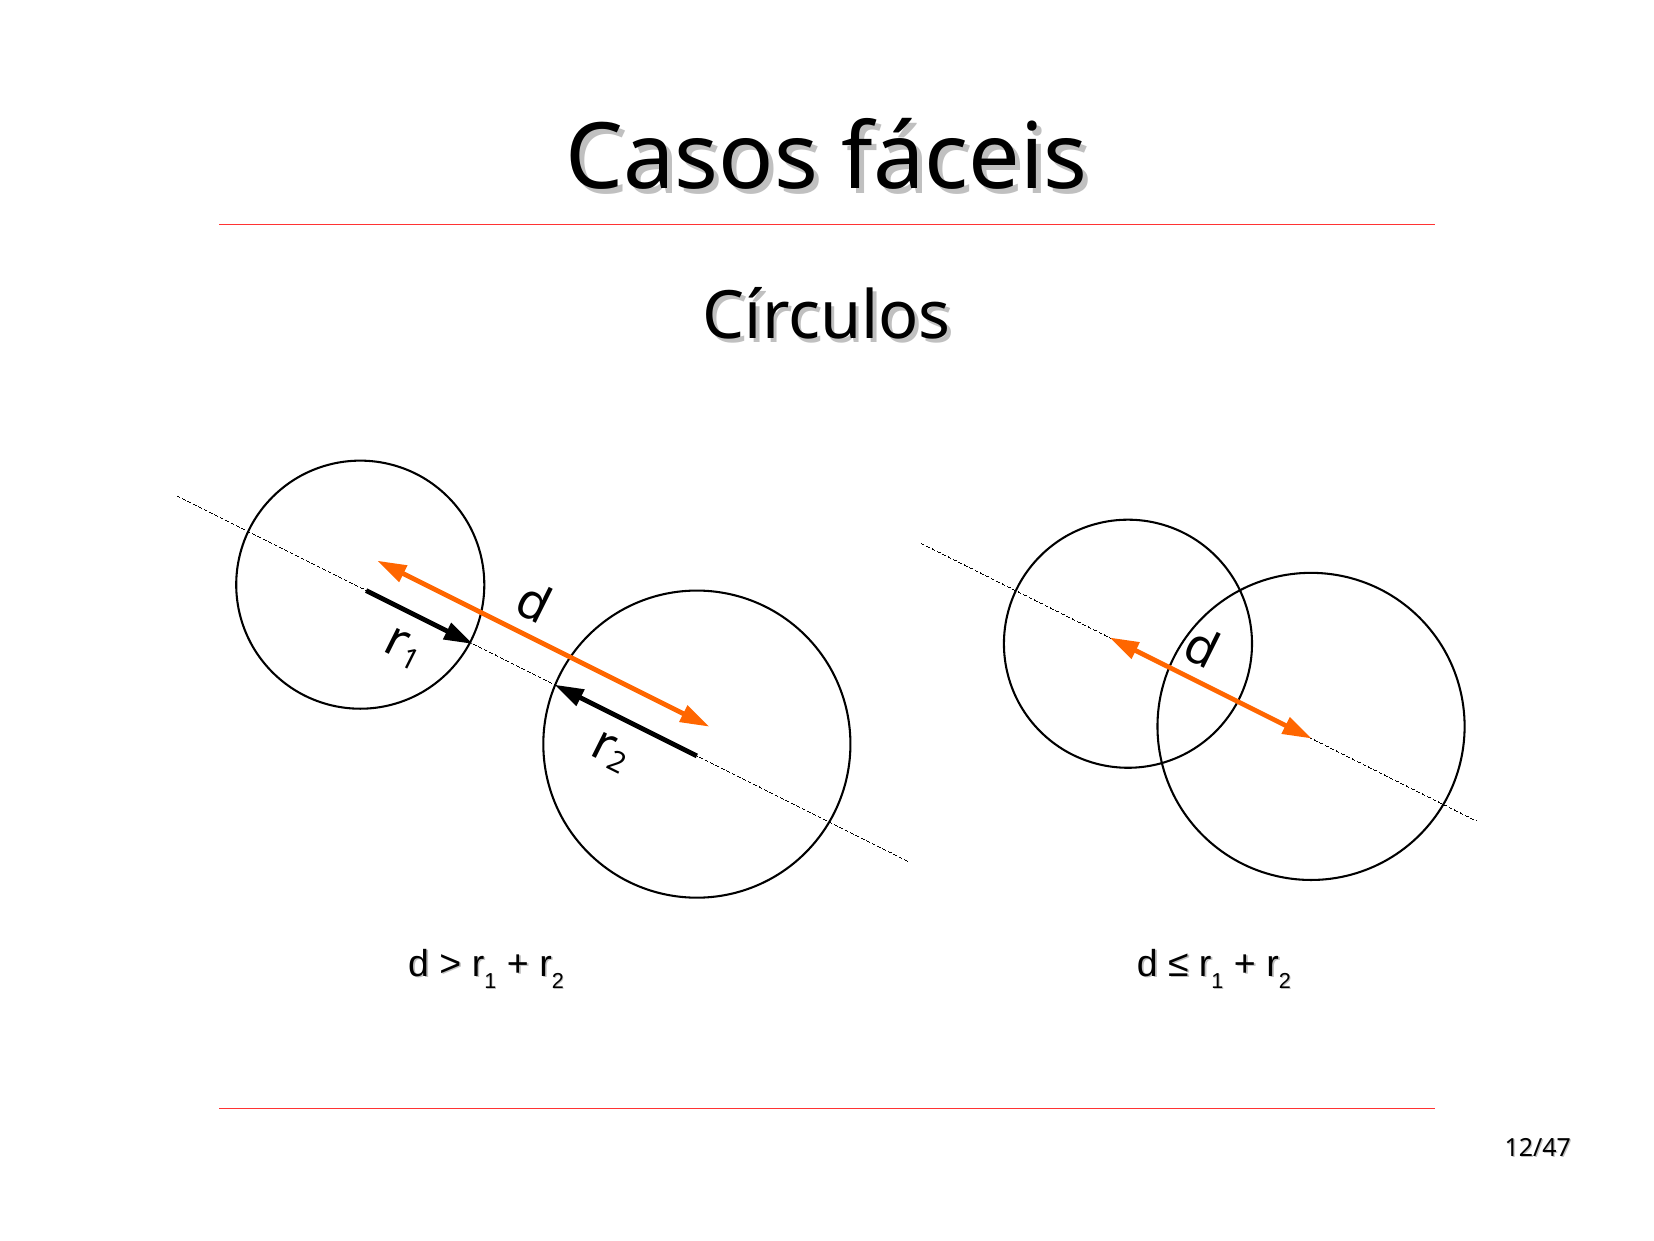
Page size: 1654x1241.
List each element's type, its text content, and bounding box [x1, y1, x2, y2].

subtitle [1005, 521, 1238, 766]
subtitle [240, 290, 1414, 1096]
subtitle [1172, 593, 1250, 698]
subtitle [1159, 671, 1234, 761]
text_box d > r1 + r2 [393, 934, 579, 1004]
text_box d ≤ r1 + r2 [1122, 934, 1371, 1004]
title Casos fáceis [82, 49, 1571, 257]
subtitle [1164, 574, 1414, 878]
text_box Círculos [631, 259, 1022, 361]
